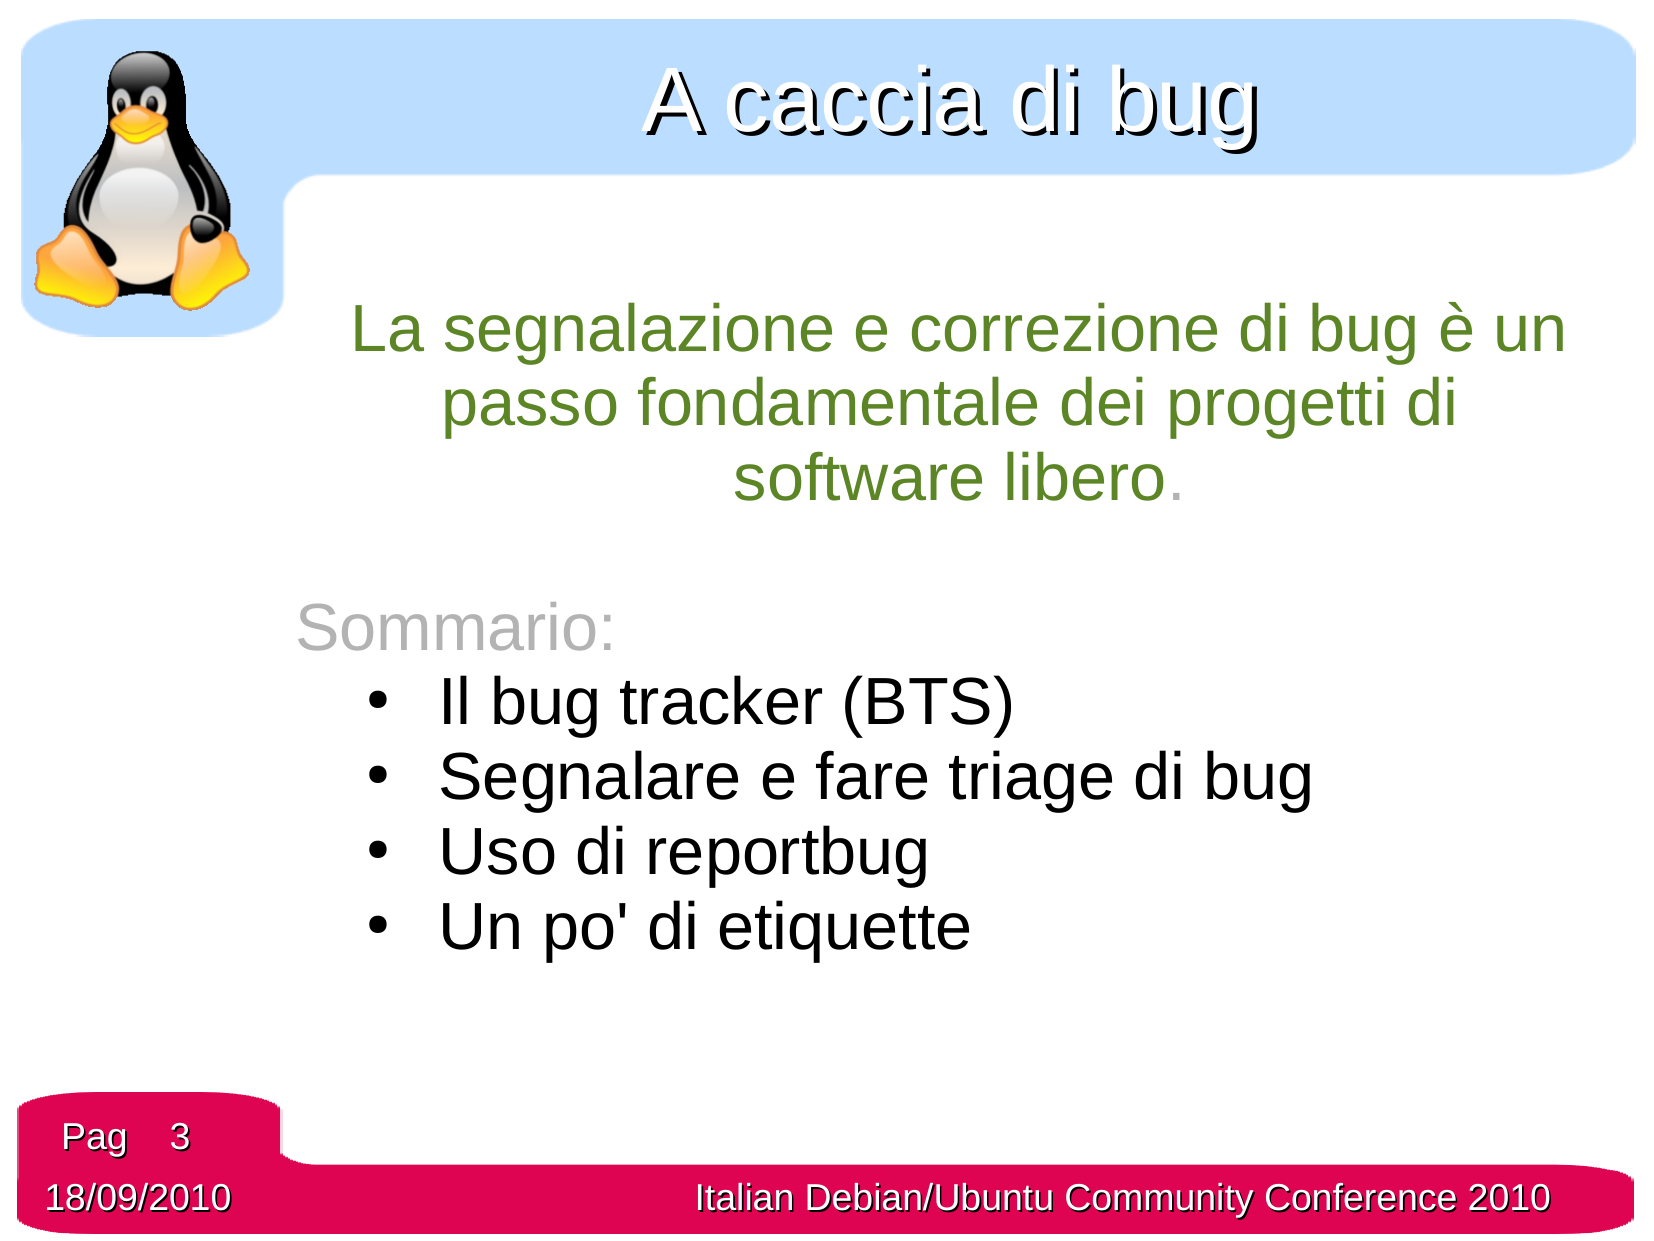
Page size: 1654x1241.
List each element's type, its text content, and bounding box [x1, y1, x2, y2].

title A caccia di bug [265, 3, 1636, 196]
text_box 18/09/2010 [29, 1169, 296, 1241]
subtitle La segnalazione e correzione di bug è un passo fondamentale dei progetti di software libero. Sommario: Il bug tracker (BTS) Segnalare e fare triage di bug Uso di reportbug Un po' di etiquette [295, 206, 1625, 1123]
text_box Italian Debian/Ubuntu Community Conference 2010 [680, 1169, 1566, 1241]
picture [17, 1092, 1634, 1234]
text_box Pag <numero> [46, 1108, 266, 1182]
picture [21, 19, 1636, 337]
